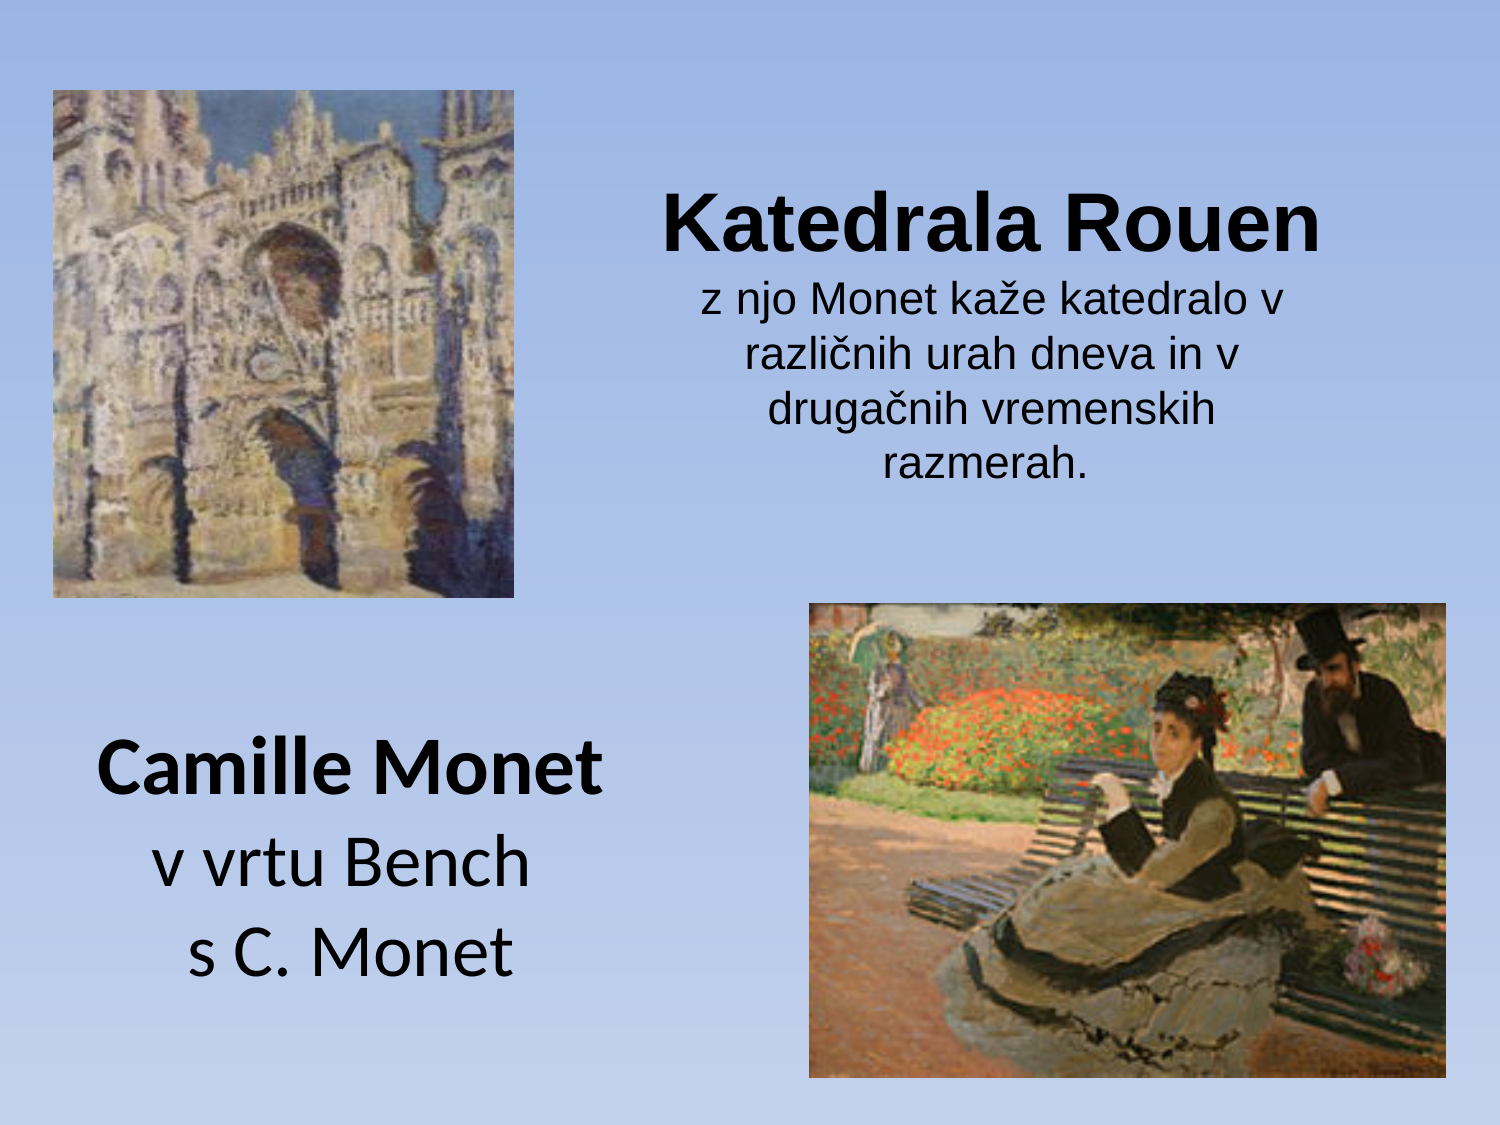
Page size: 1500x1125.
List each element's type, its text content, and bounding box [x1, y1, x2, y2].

picture [53, 90, 514, 598]
text_box Katedrala Rouen z njo Monet kaže katedralo v različnih urah dneva in v drugačnih vremenskih razmerah. [643, 160, 1341, 496]
picture [809, 603, 1446, 1078]
text_box Camille Monet v vrtu Bench s C. Monet [78, 703, 623, 999]
